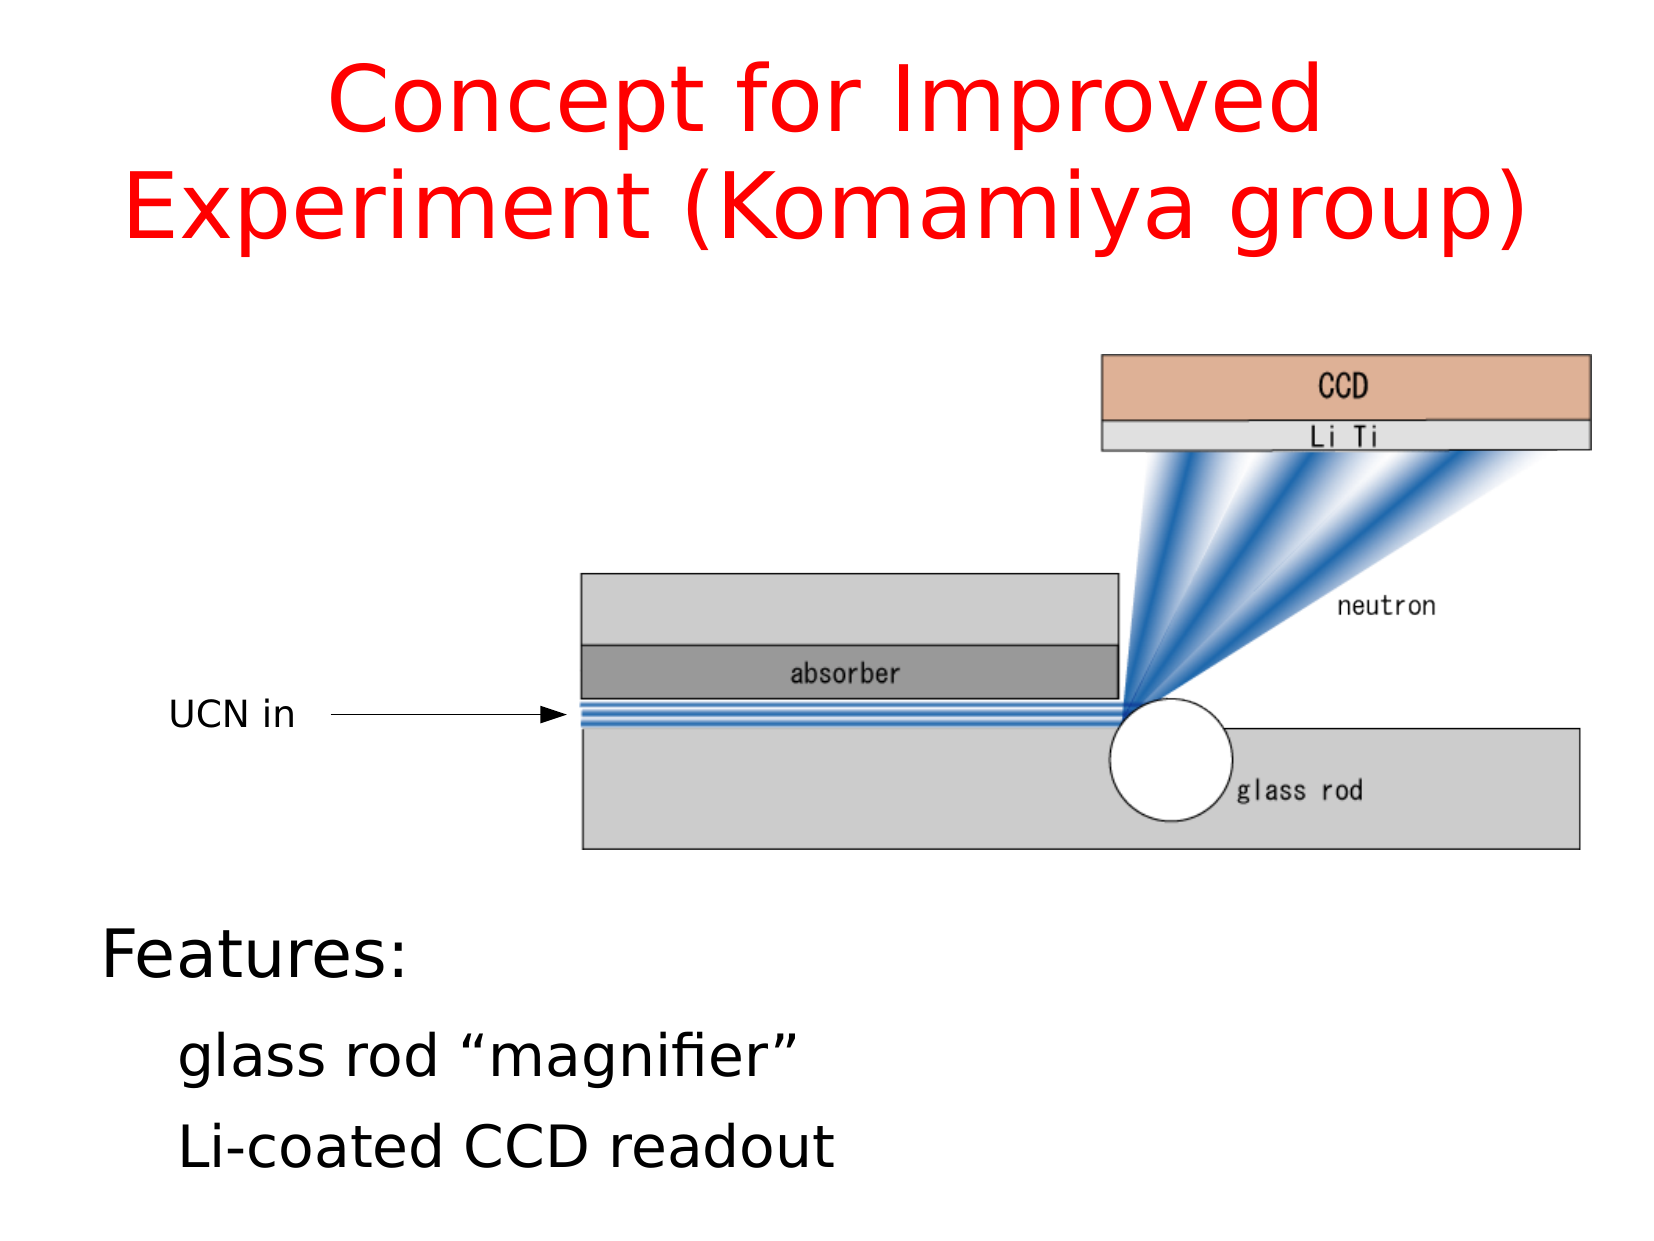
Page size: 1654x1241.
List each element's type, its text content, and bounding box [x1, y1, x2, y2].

list Features: glass rod “magnifier” Li-coated CCD readout [82, 915, 1571, 1182]
picture [578, 354, 1592, 850]
title Concept for Improved Experiment (Komamiya group) [82, 45, 1571, 261]
text_box UCN in [153, 685, 312, 744]
